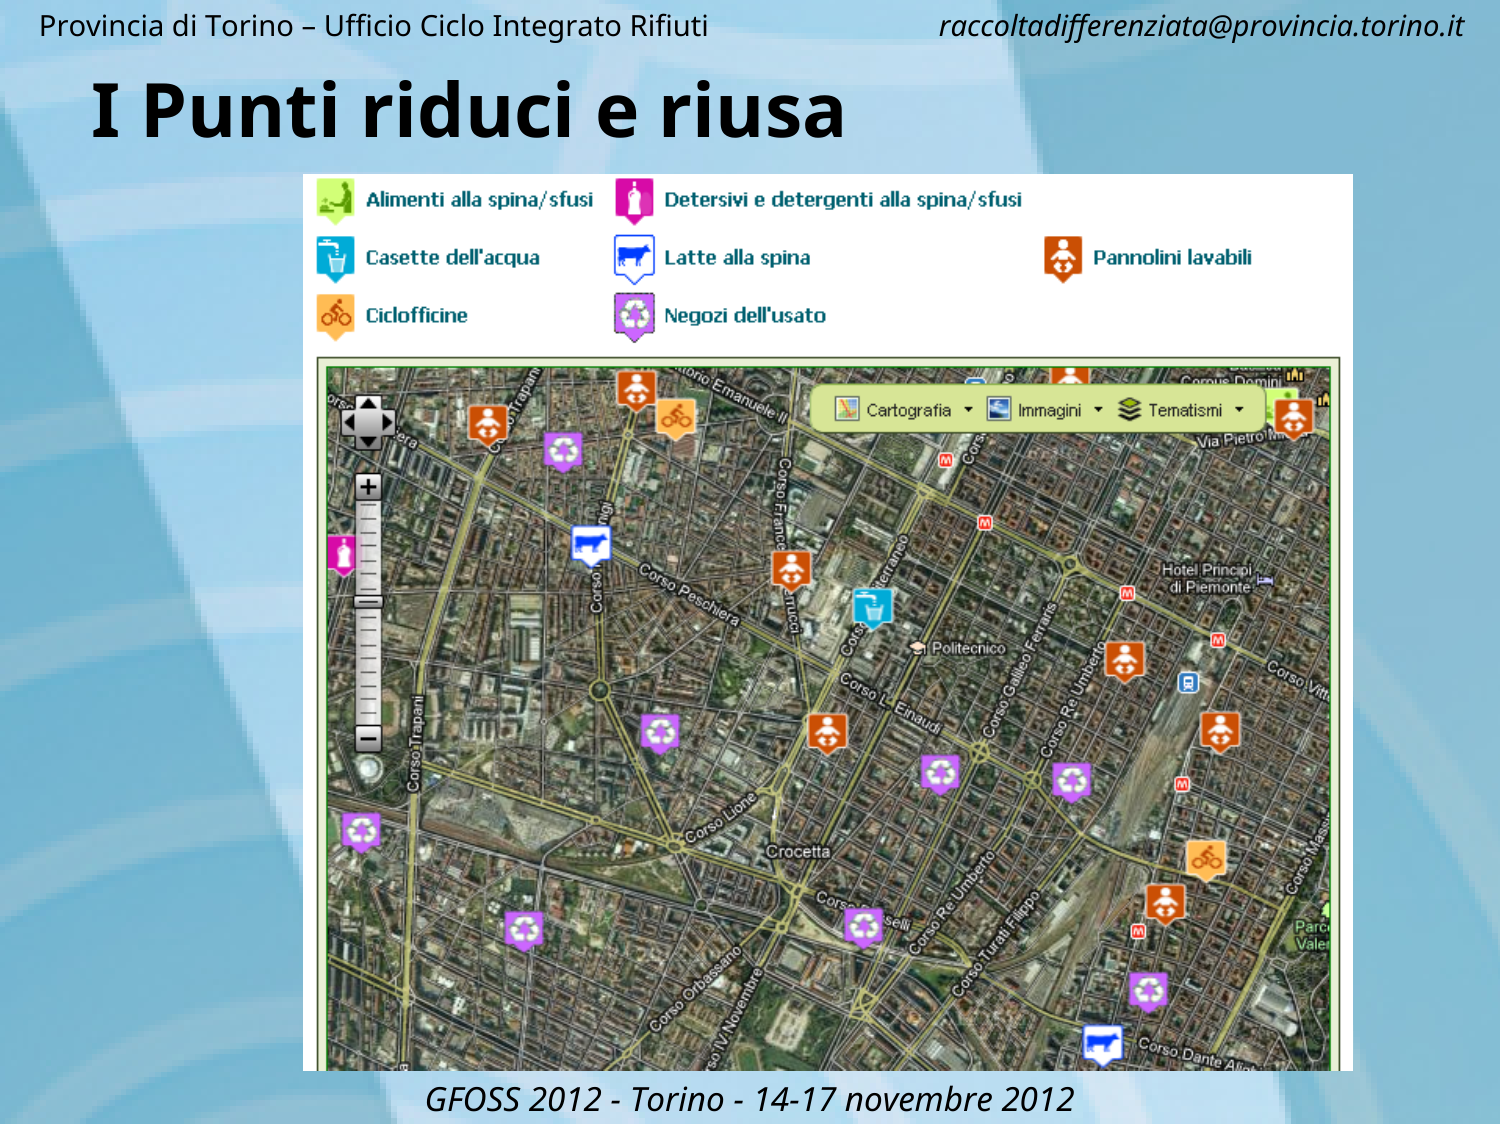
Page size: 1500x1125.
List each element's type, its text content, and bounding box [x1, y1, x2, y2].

picture [303, 174, 1353, 1071]
text_box I Punti riduci e riusa [76, 54, 1321, 161]
